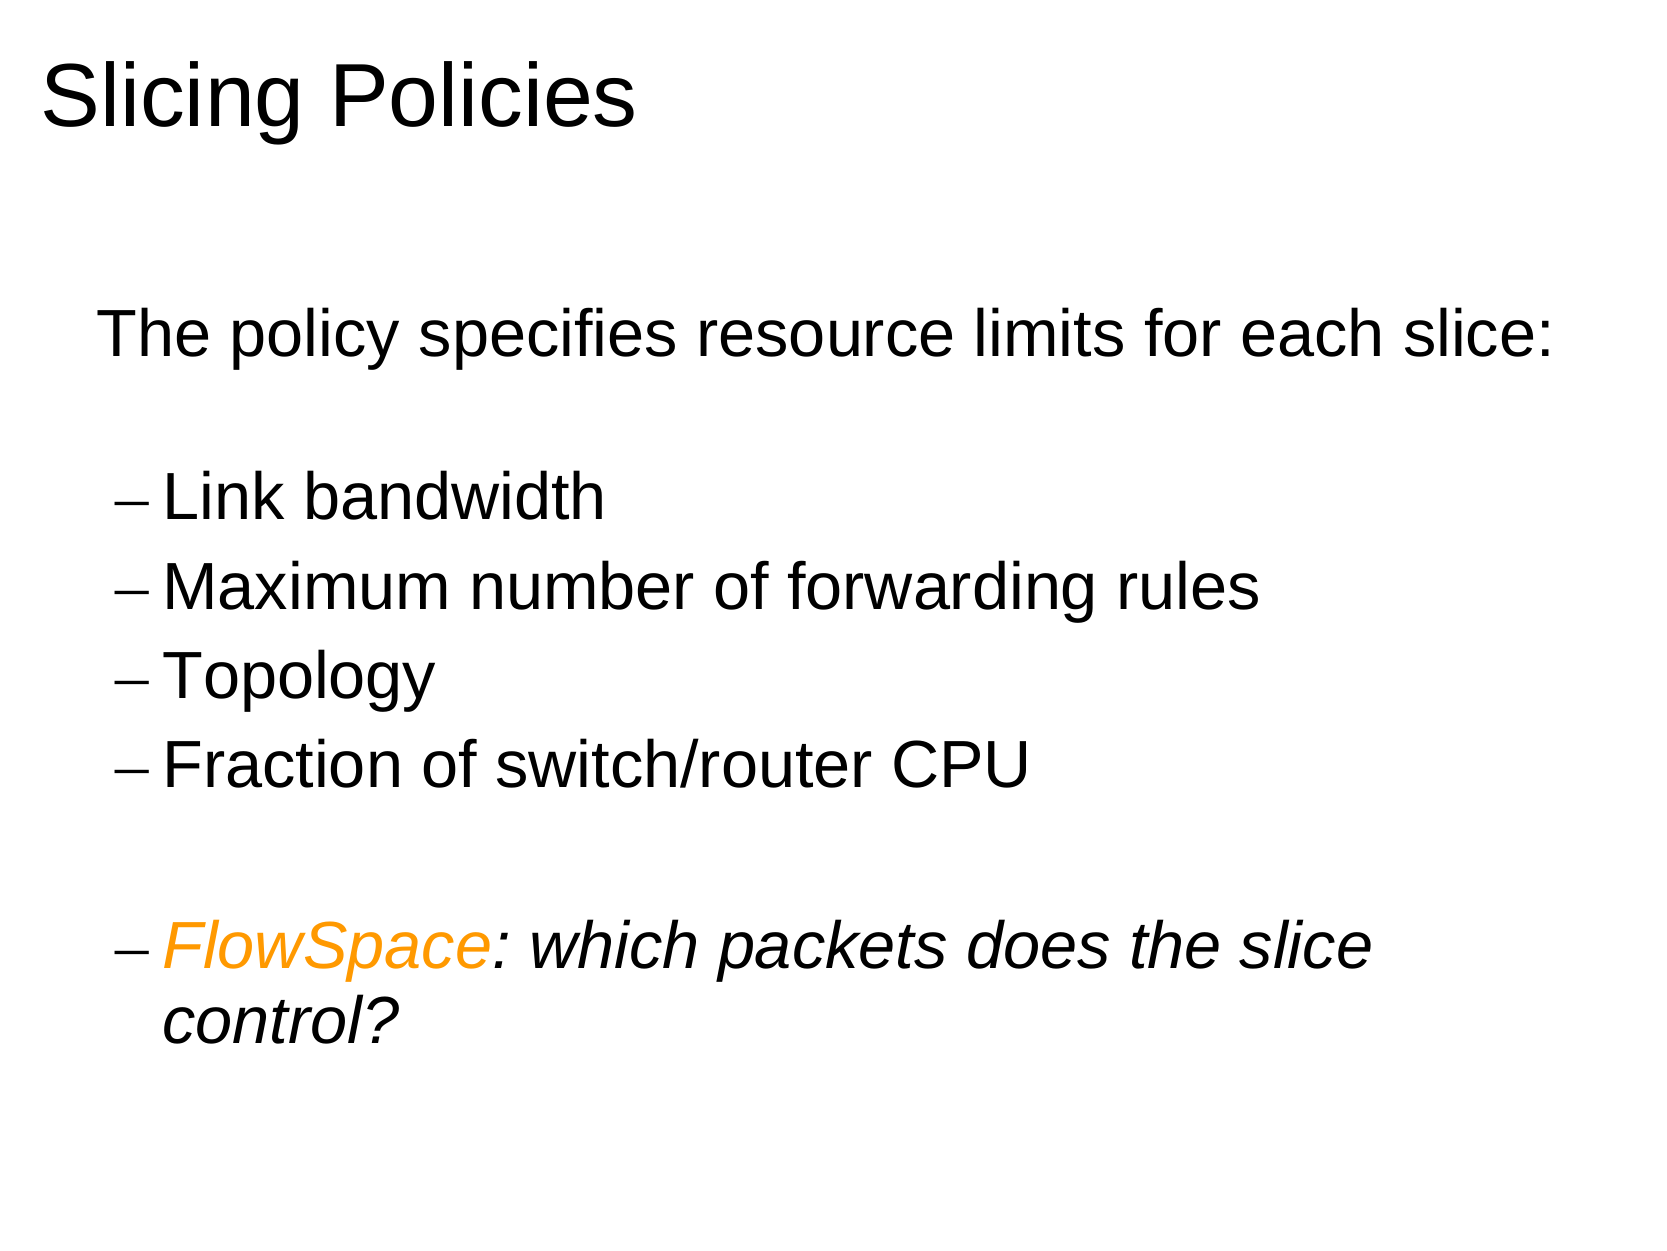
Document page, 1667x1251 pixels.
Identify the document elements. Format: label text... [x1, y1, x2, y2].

list The policy specifies resource limits for each slice: Link bandwidth Maximum number of forwarding rules Topology Fraction of switch/router CPU FlowSpace: which packets does the slice control? [40, 300, 1627, 1201]
title Slicing Policies [40, 50, 1627, 201]
